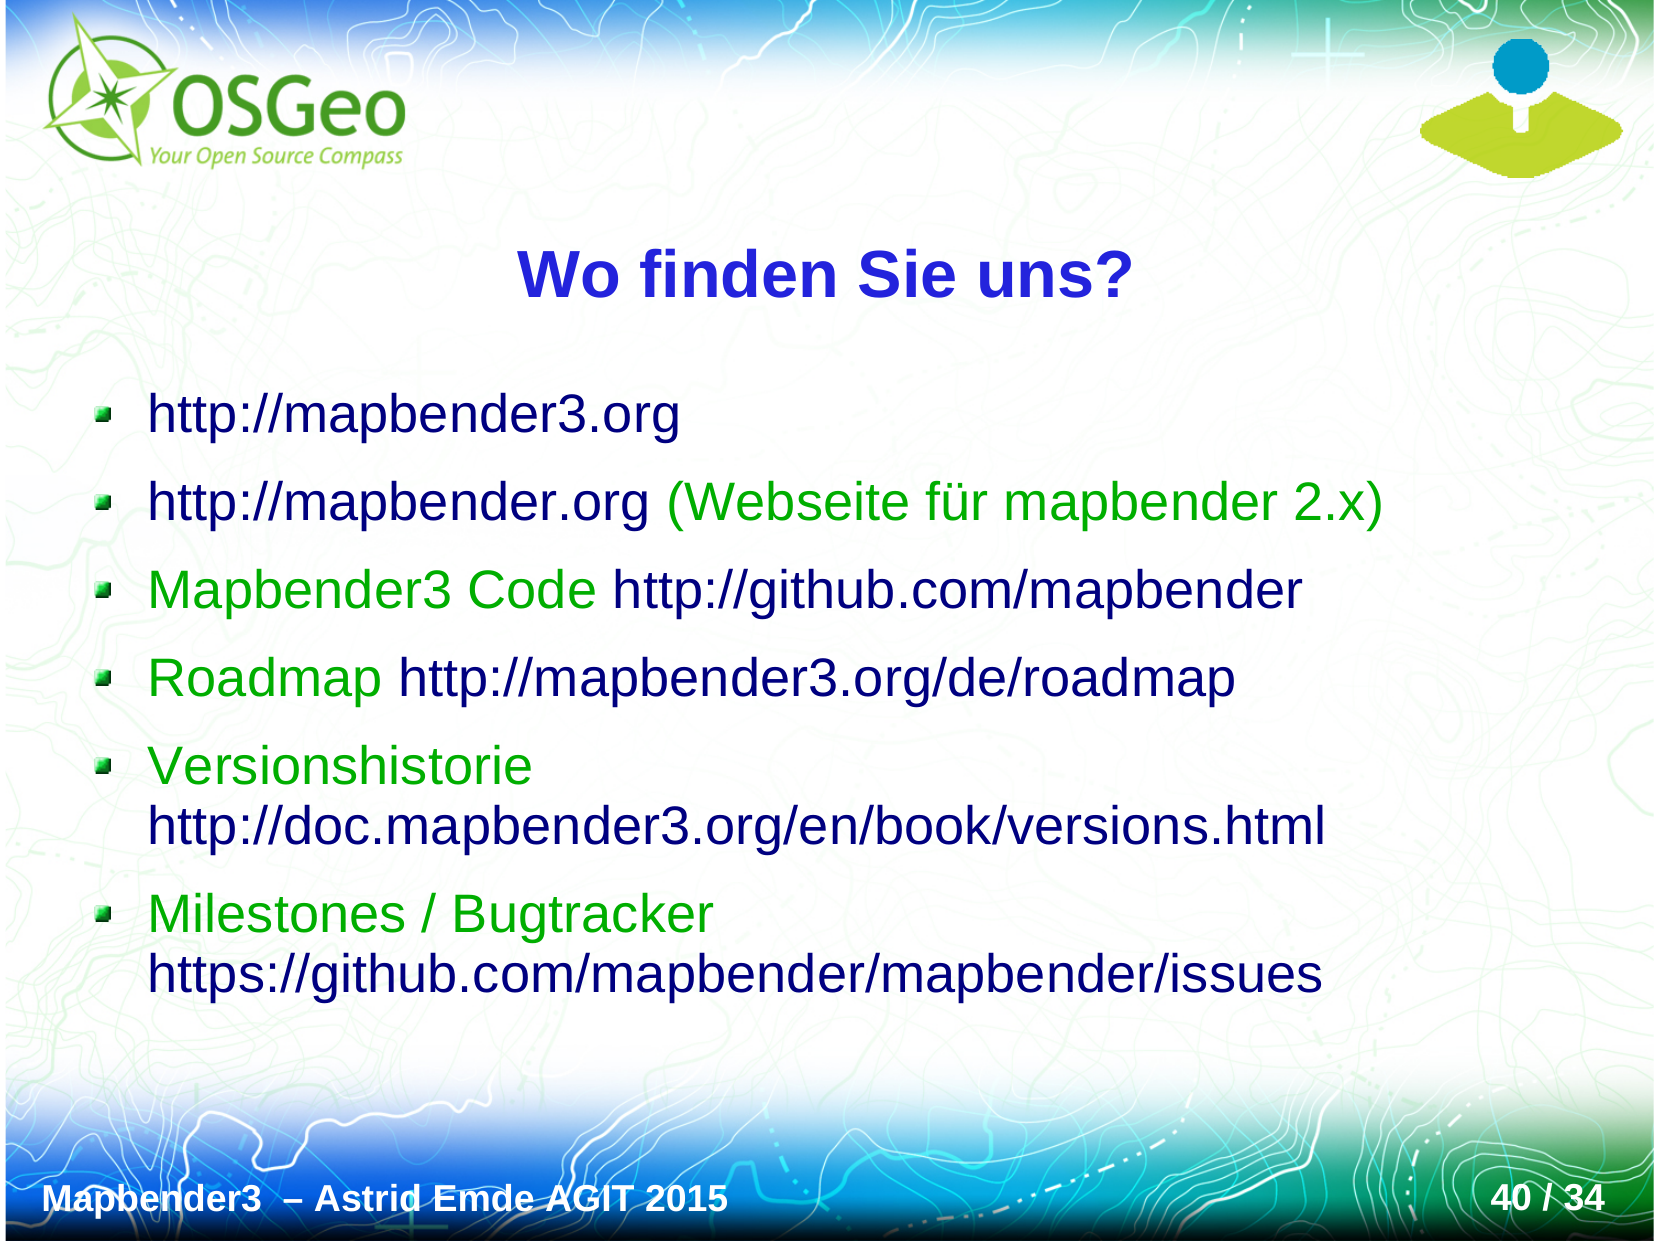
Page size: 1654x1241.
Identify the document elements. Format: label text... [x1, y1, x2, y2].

picture [5, 0, 1654, 1241]
list http://mapbender3.org http://mapbender.org (Webseite für mapbender 2.x) Mapbender3 Code http://github.com/mapbender Roadmap http://mapbender3.org/de/roadmap Versionshistorie http://doc.mapbender3.org/en/book/versions.html Milestones / Bugtracker https://github.com/mapbender/mapbender/issues [76, 383, 1565, 1241]
title Wo finden Sie uns? [82, 200, 1571, 349]
picture [1565, 1188, 1577, 1206]
